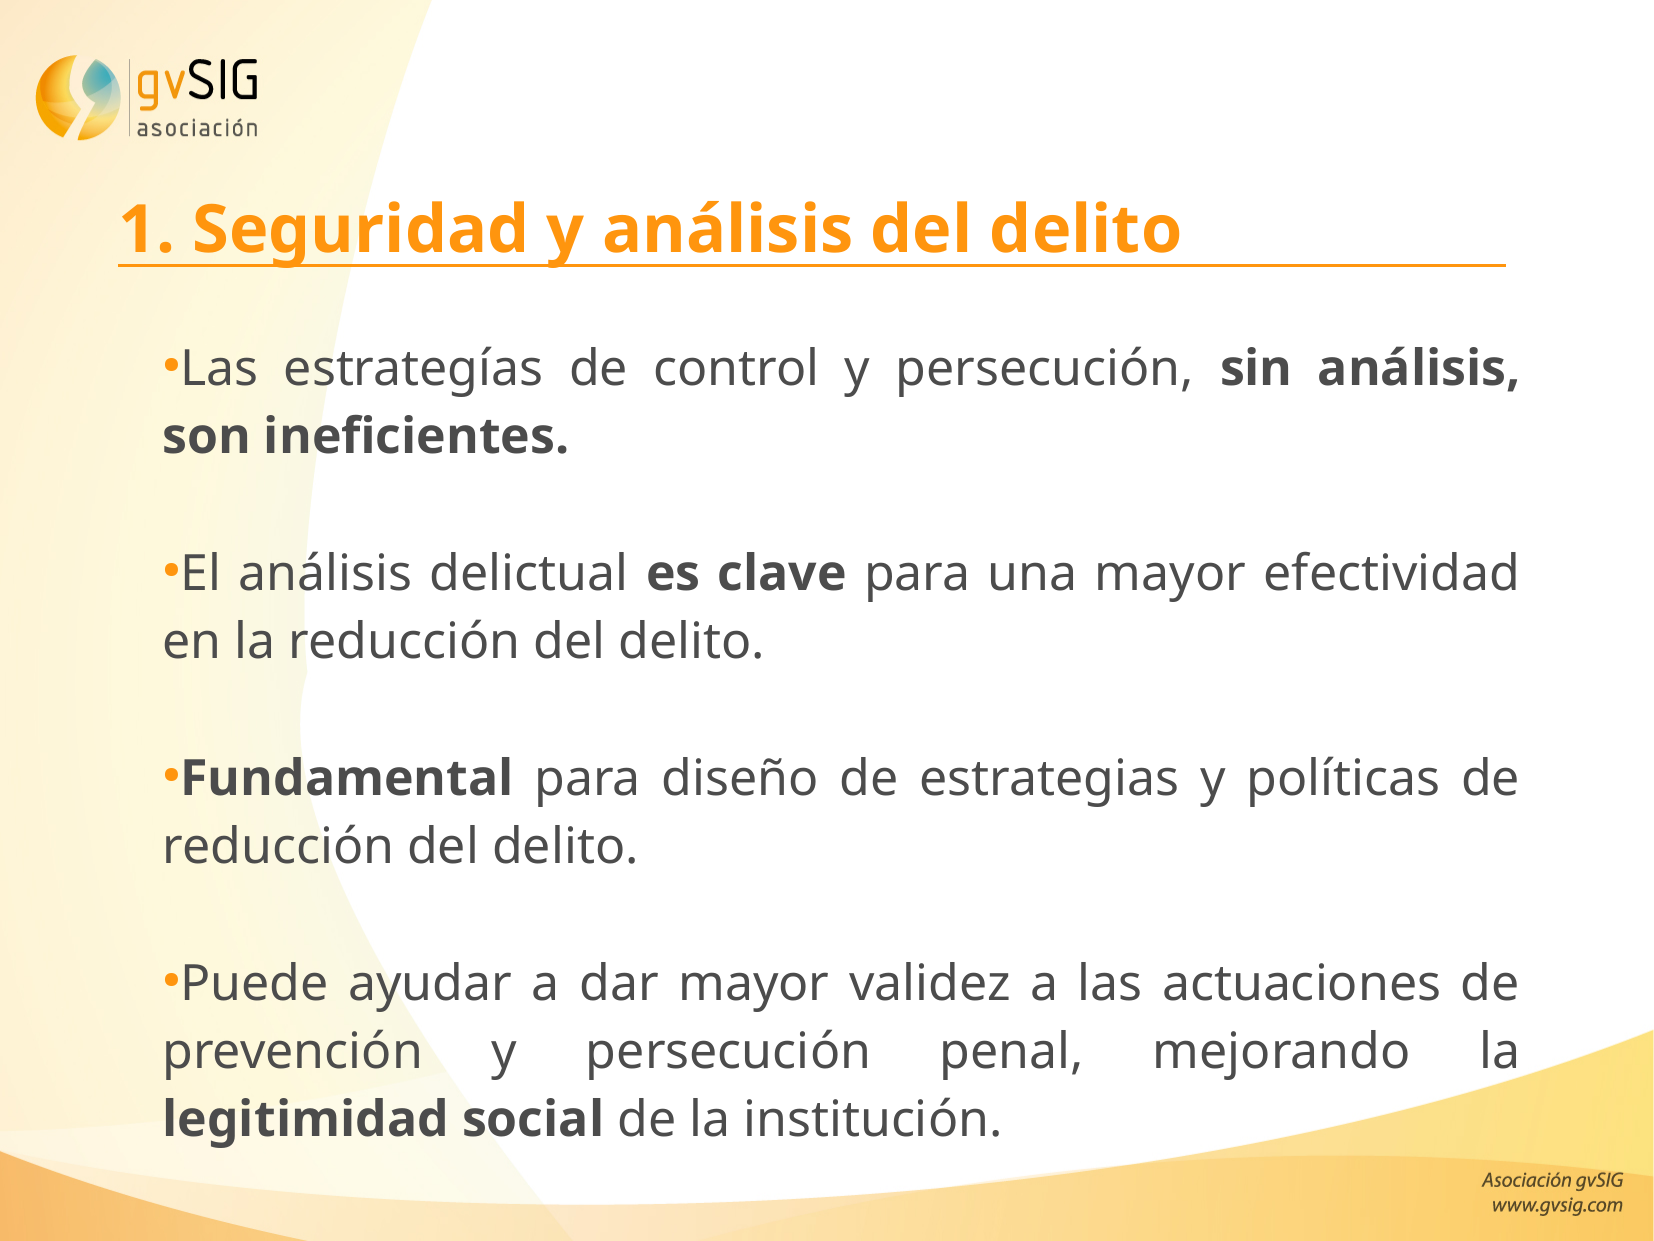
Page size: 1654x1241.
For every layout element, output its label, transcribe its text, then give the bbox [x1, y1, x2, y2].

title 1. Seguridad y análisis del delito [118, 177, 1607, 276]
picture [0, 0, 1654, 1241]
text_box Las estrategías de control y persecución, sin análisis, son ineficientes. El análisis delictual es clave para una mayor efectividad en la reducción del delito. Fundamental para diseño de estrategias y políticas de reducción del delito. Puede ayudar a dar mayor validez a las actuaciones de prevención y persecución penal, mejorando la legitimidad social de la institución. [147, 324, 1536, 1101]
